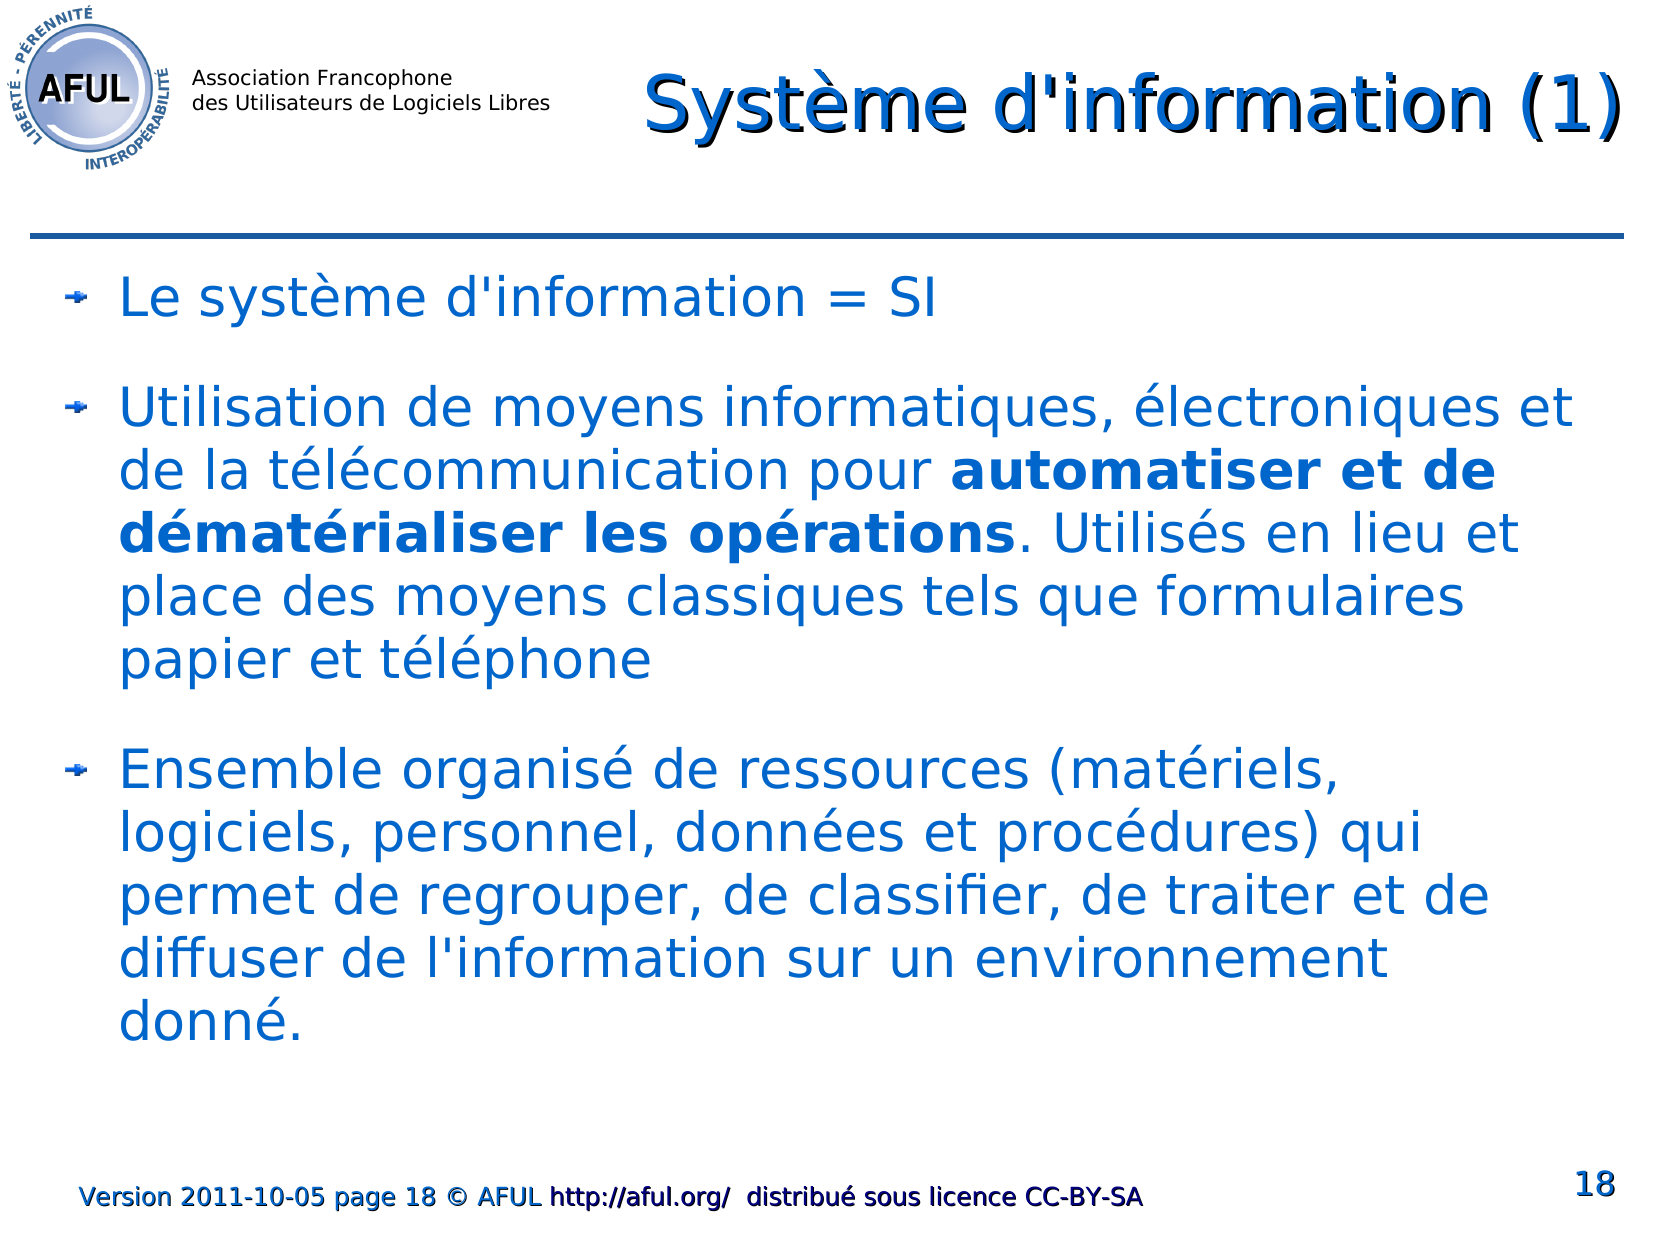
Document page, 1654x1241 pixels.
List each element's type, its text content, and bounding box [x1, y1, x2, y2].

picture [0, 0, 178, 178]
title Système d'information (1) [501, 7, 1625, 200]
list Le système d'information = SI Utilisation de moyens informatiques, électroniques et de la télécommunication pour automatiser et de dématérialiser les opérations. Utilisés en lieu et place des moyens classiques tels que formulaires papier et téléphone Ensemble organisé de ressources (matériels, logiciels, personnel, données et procédures) qui permet de regrouper, de classifier, de traiter et de diffuser de l'information sur un environnement donné. [47, 265, 1595, 1196]
